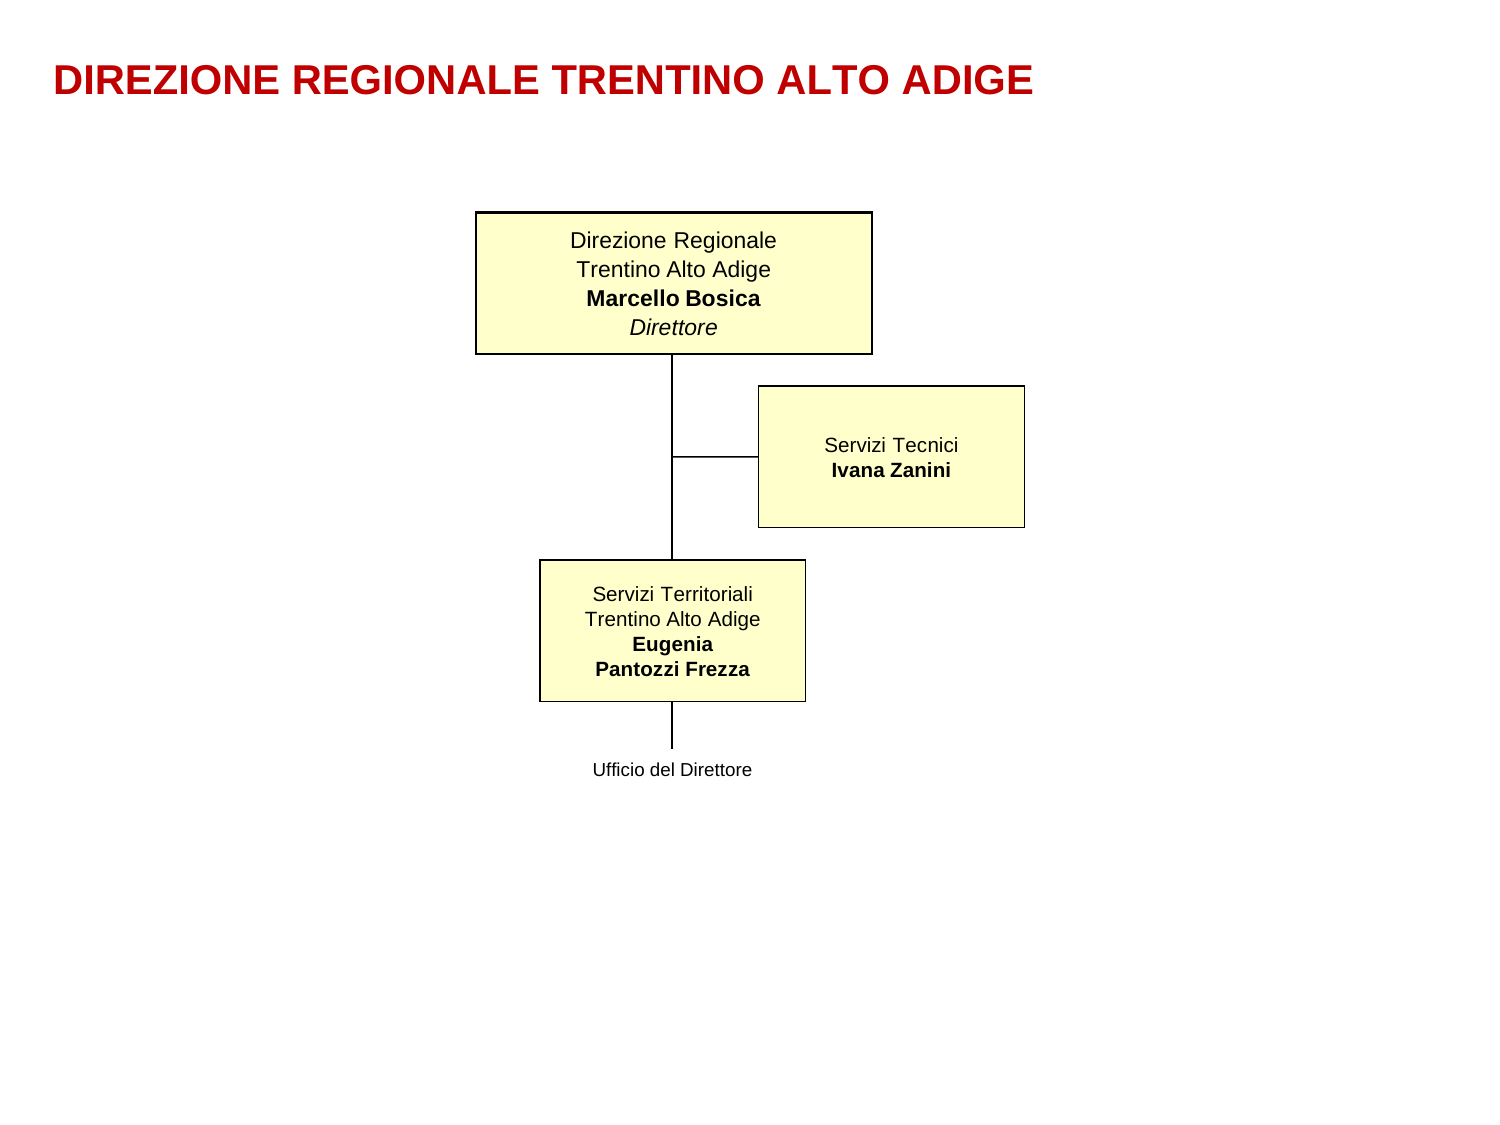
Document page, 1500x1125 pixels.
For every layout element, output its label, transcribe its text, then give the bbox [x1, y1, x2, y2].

picture [474, 211, 1026, 792]
text_box DIREZIONE REGIONALE TRENTINO ALTO ADIGE [38, 45, 1500, 128]
